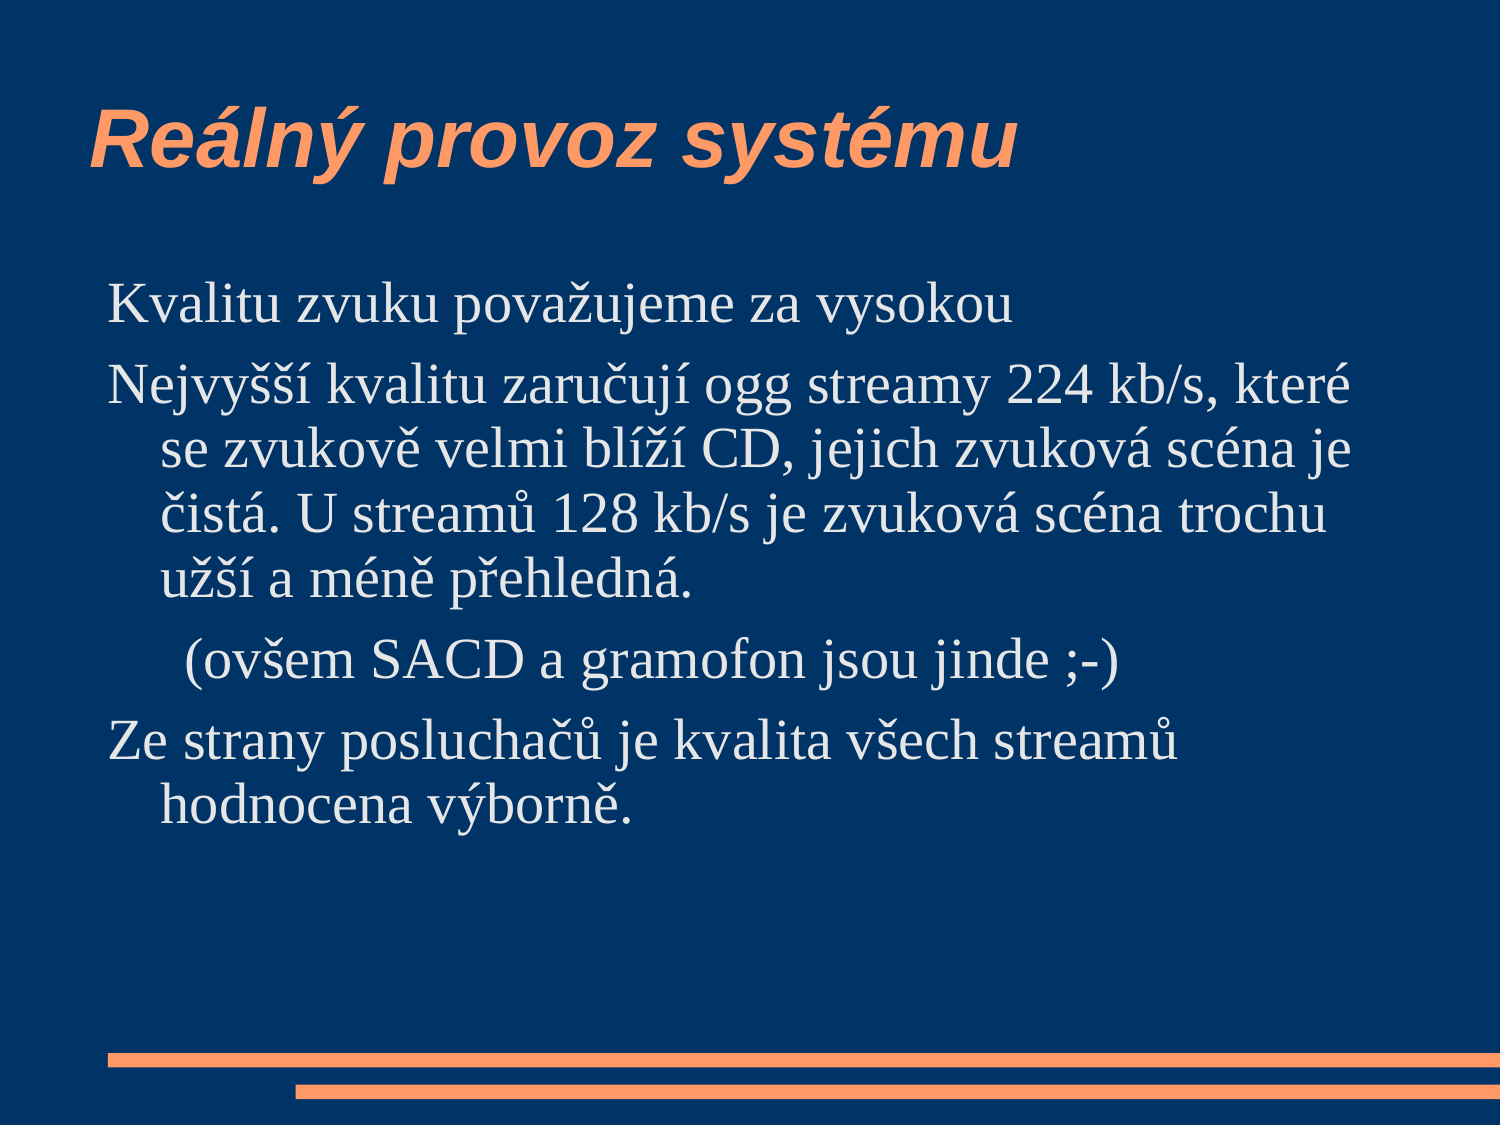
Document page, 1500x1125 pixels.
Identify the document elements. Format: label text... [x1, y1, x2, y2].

title Reálný provoz systému [75, 45, 1426, 233]
list Kvalitu zvuku považujeme za vysokou Nejvyšší kvalitu zaručují ogg streamy 224 kb/s, které se zvukově velmi blíží CD, jejich zvuková scéna je čistá. U streamů 128 kb/s je zvuková scéna trochu užší a méně přehledná. (ovšem SACD a gramofon jsou jinde ;-) Ze strany posluchačů je kvalita všech streamů hodnocena výborně. [75, 262, 1426, 1006]
